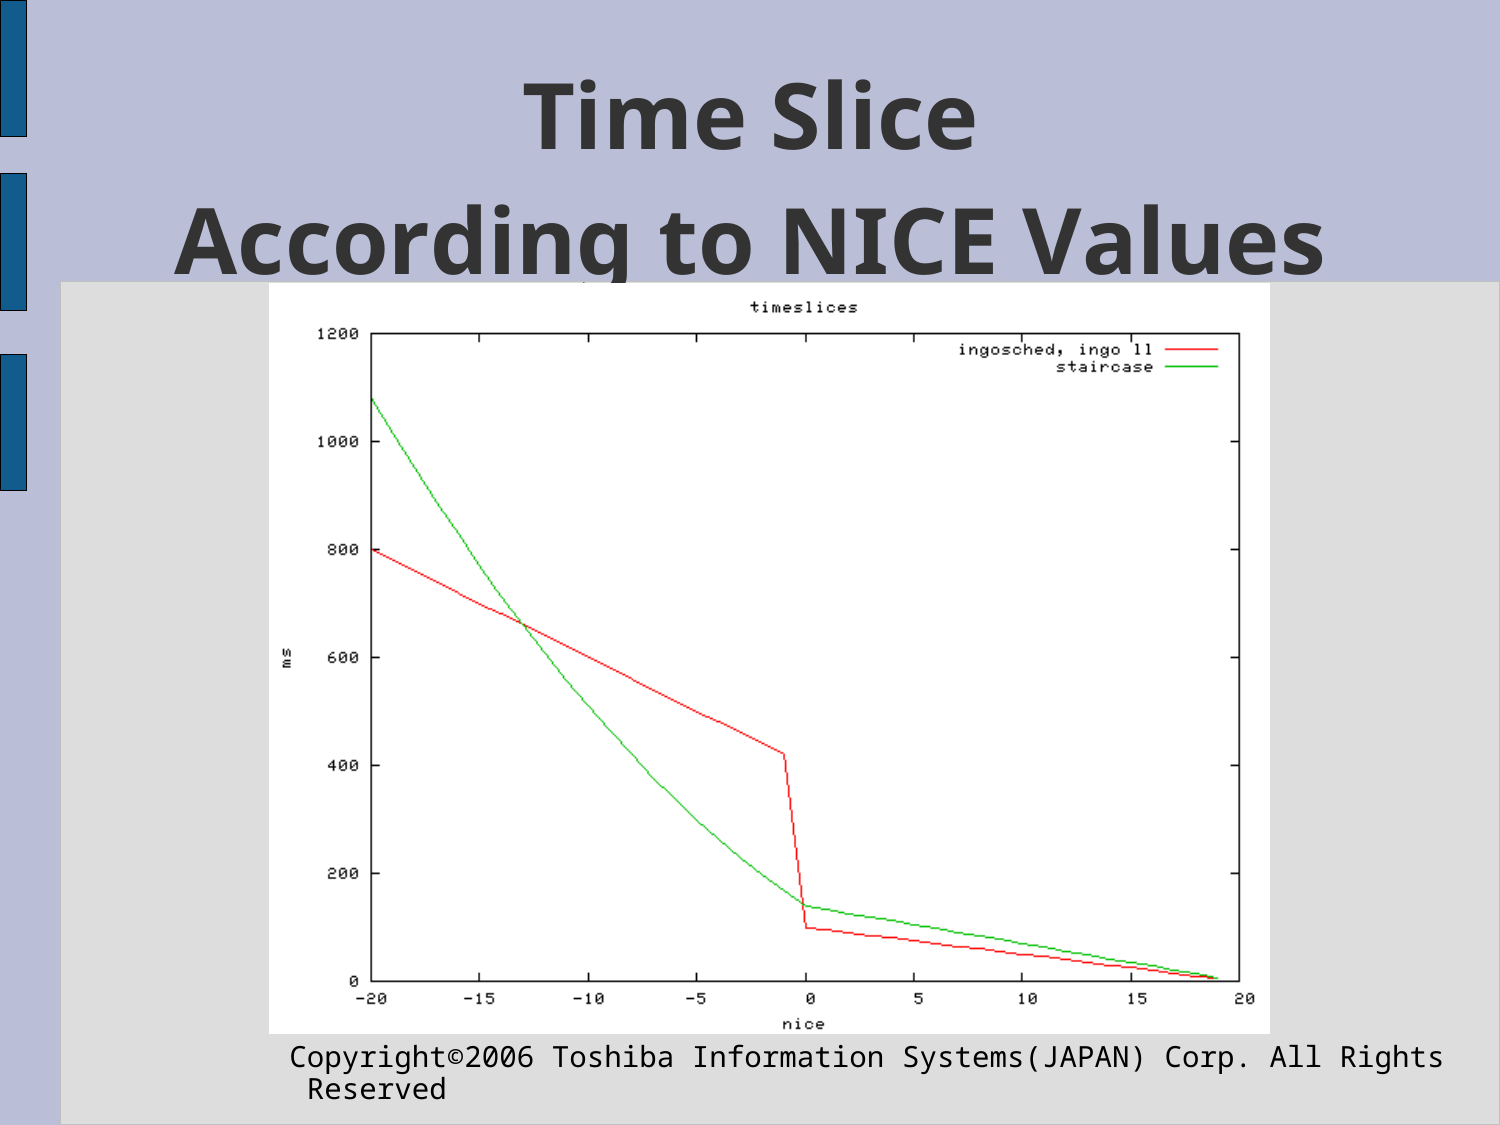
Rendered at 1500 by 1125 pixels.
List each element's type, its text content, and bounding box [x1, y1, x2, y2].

picture [269, 283, 1270, 1034]
title Time Slice According to NICE Values [110, 82, 1392, 271]
